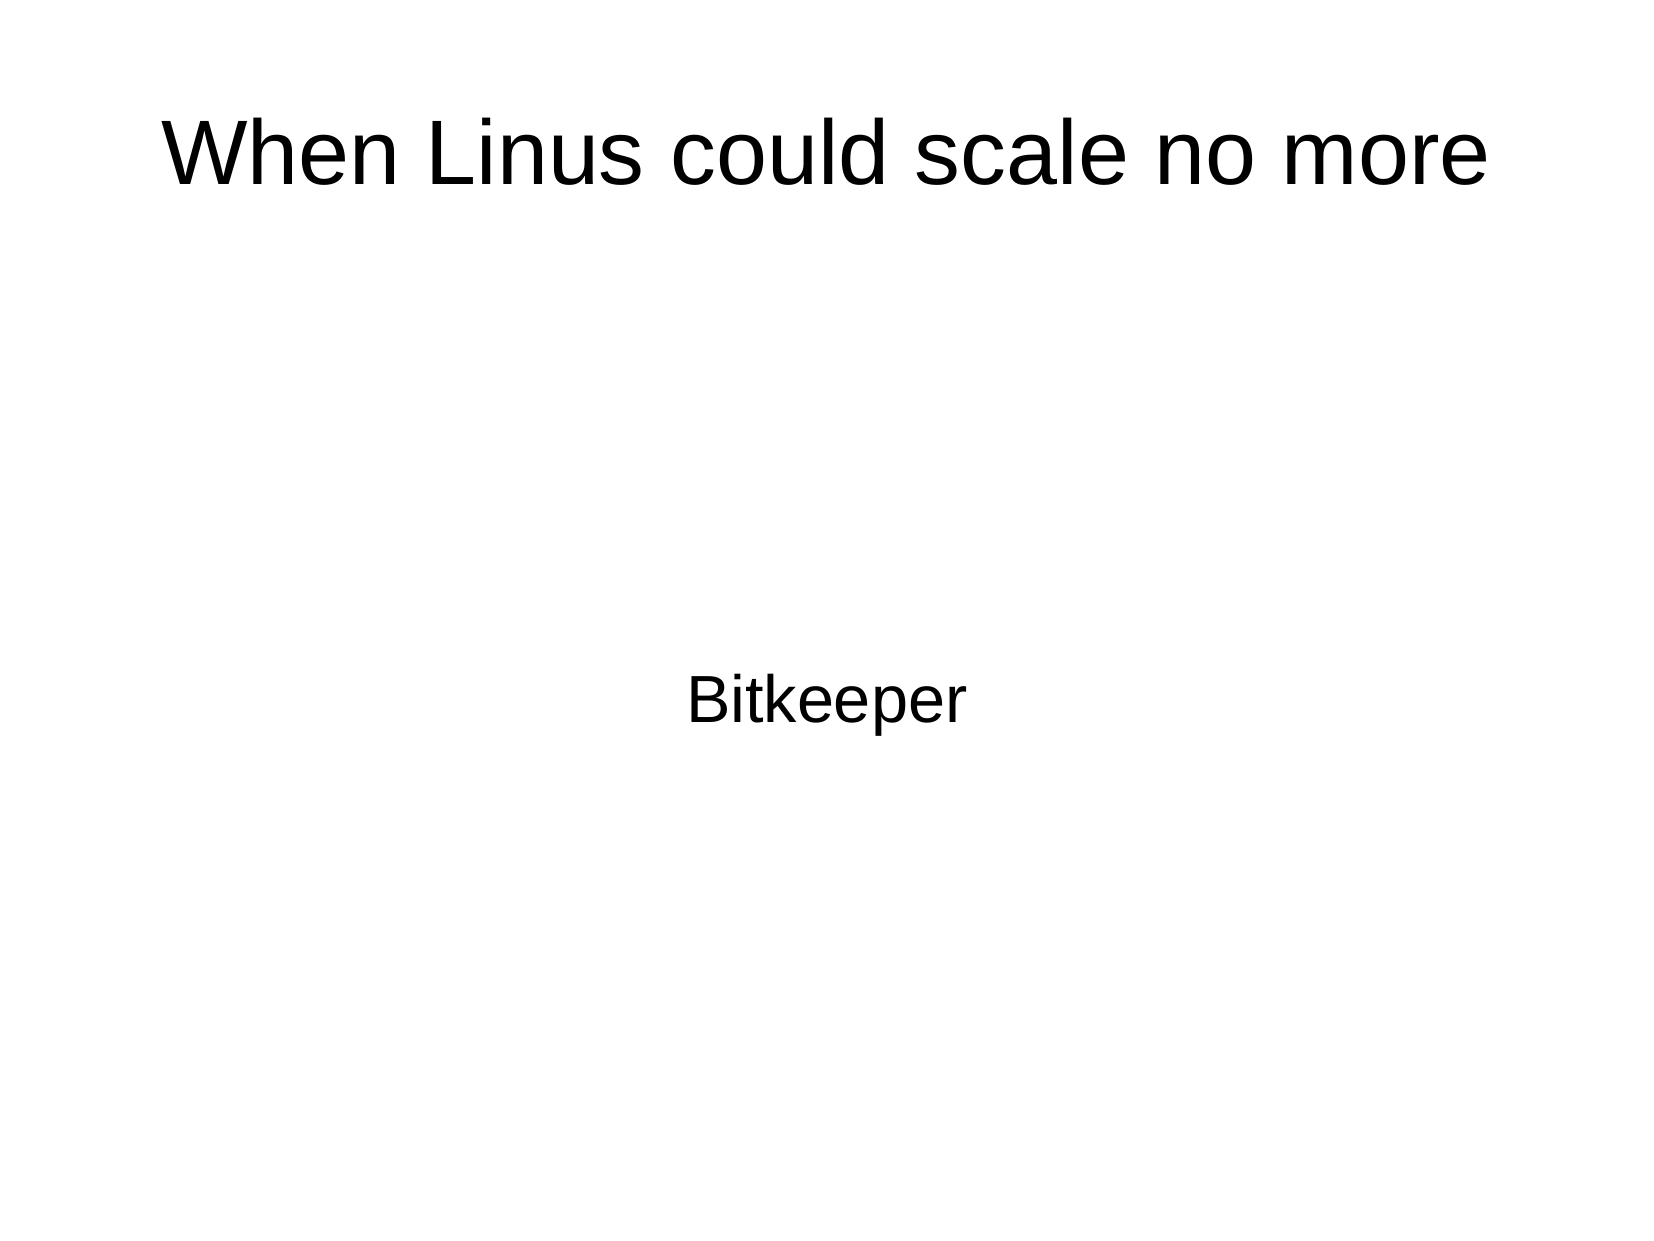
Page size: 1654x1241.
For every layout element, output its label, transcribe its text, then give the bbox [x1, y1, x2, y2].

subtitle Bitkeeper [82, 297, 1571, 1102]
title When Linus could scale no more [82, 56, 1571, 250]
